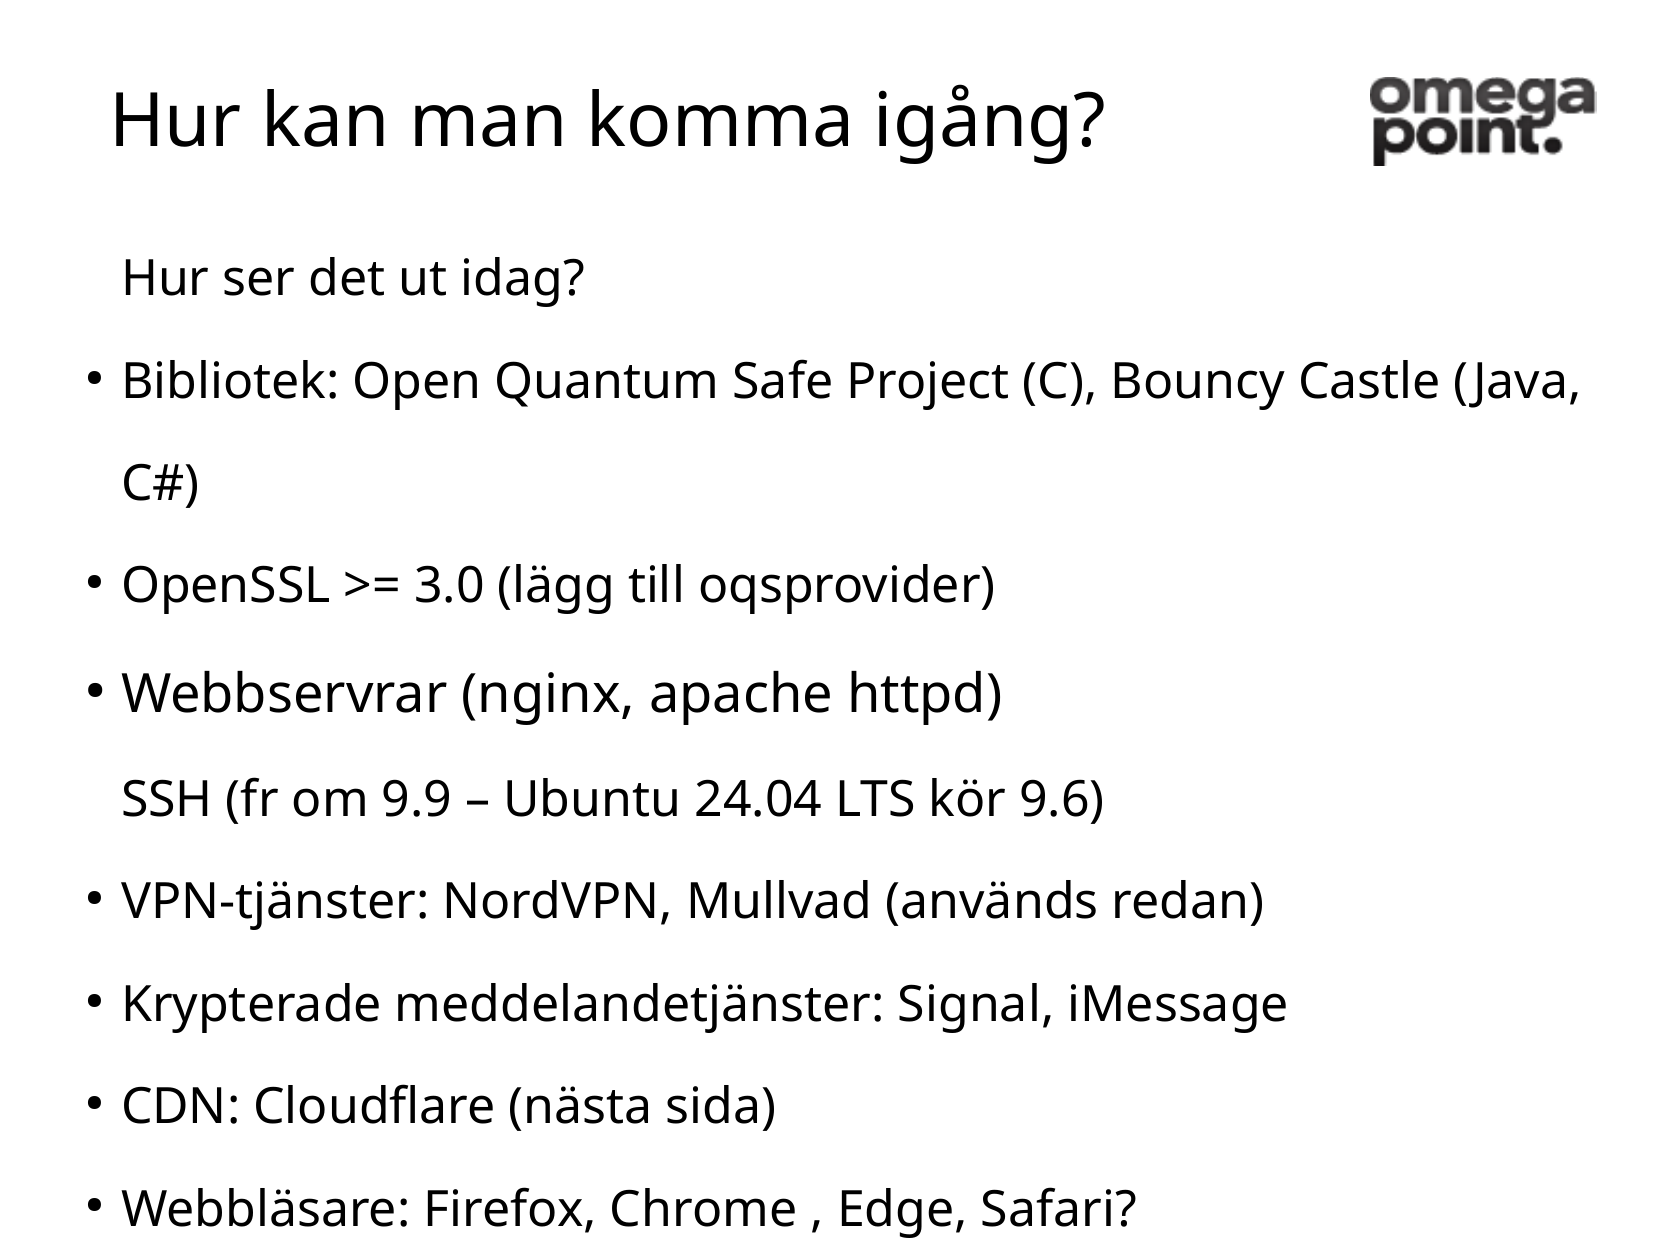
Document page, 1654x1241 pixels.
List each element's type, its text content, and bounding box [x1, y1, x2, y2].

text_box Hur ser det ut idag? Bibliotek: Open Quantum Safe Project (C), Bouncy Castle (Java, C#) OpenSSL >= 3.0 (lägg till oqsprovider) Webbservrar (nginx, apache httpd) SSH (fr om 9.9 – Ubuntu 24.04 LTS kör 9.6) VPN-tjänster: NordVPN, Mullvad (används redan) Krypterade meddelandetjänster: Signal, iMessage CDN: Cloudflare (nästa sida) Webbläsare: Firefox, Chrome , Edge, Safari? Molntjänster: AWS (via s2n-tls och AWS-LC), Azure? (på gång via biblioteket symcrypt) CA (börjar experimentera, ej HSM-stöd) [70, 200, 1654, 1241]
text_box Hur kan man komma igång? [94, 59, 1219, 261]
picture [1370, 77, 1597, 166]
